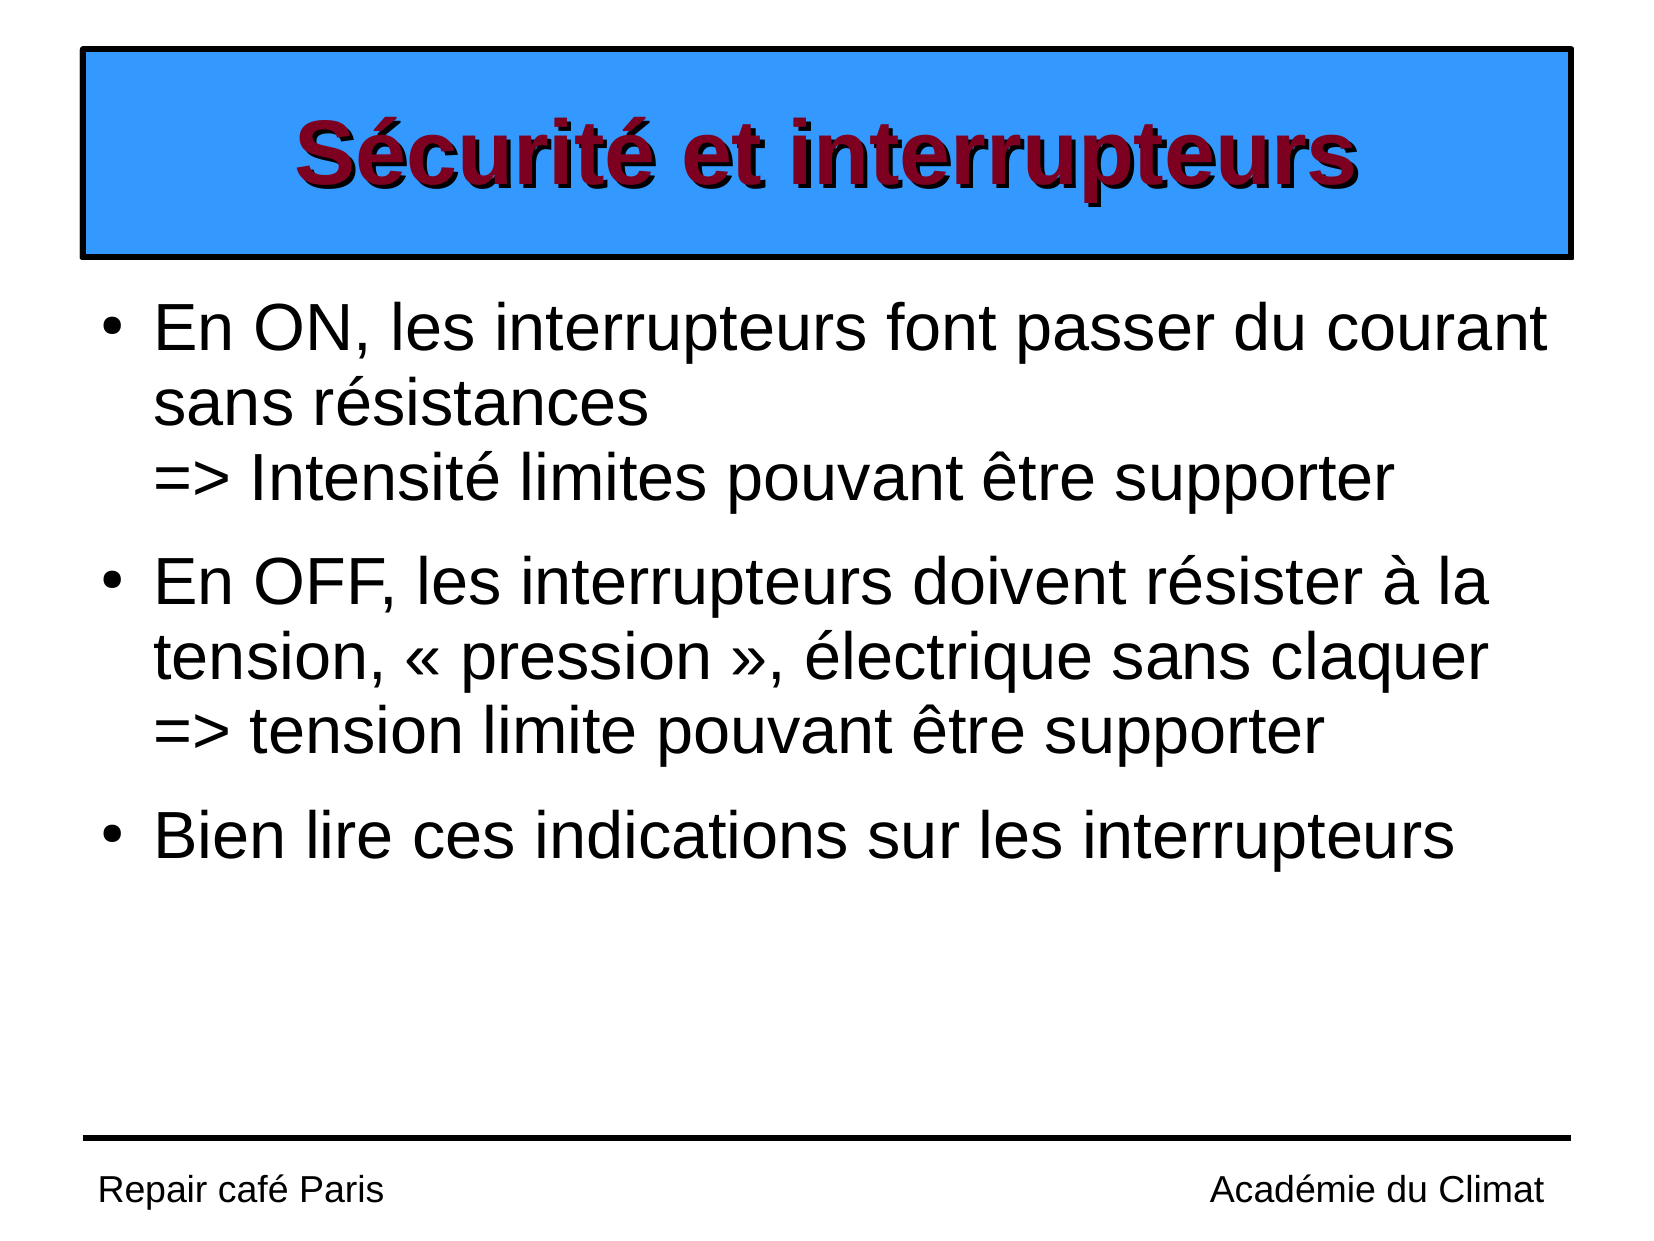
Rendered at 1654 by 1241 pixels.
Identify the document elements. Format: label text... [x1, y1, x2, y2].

text_box Repair café Paris Académie du Climat [82, 1161, 1571, 1219]
title Sécurité et interrupteurs [82, 49, 1571, 257]
list En ON, les interrupteurs font passer du courant sans résistances => Intensité limites pouvant être supporter En OFF, les interrupteurs doivent résister à la tension, « pression », électrique sans claquer => tension limite pouvant être supporter Bien lire ces indications sur les interrupteurs [82, 290, 1571, 1010]
